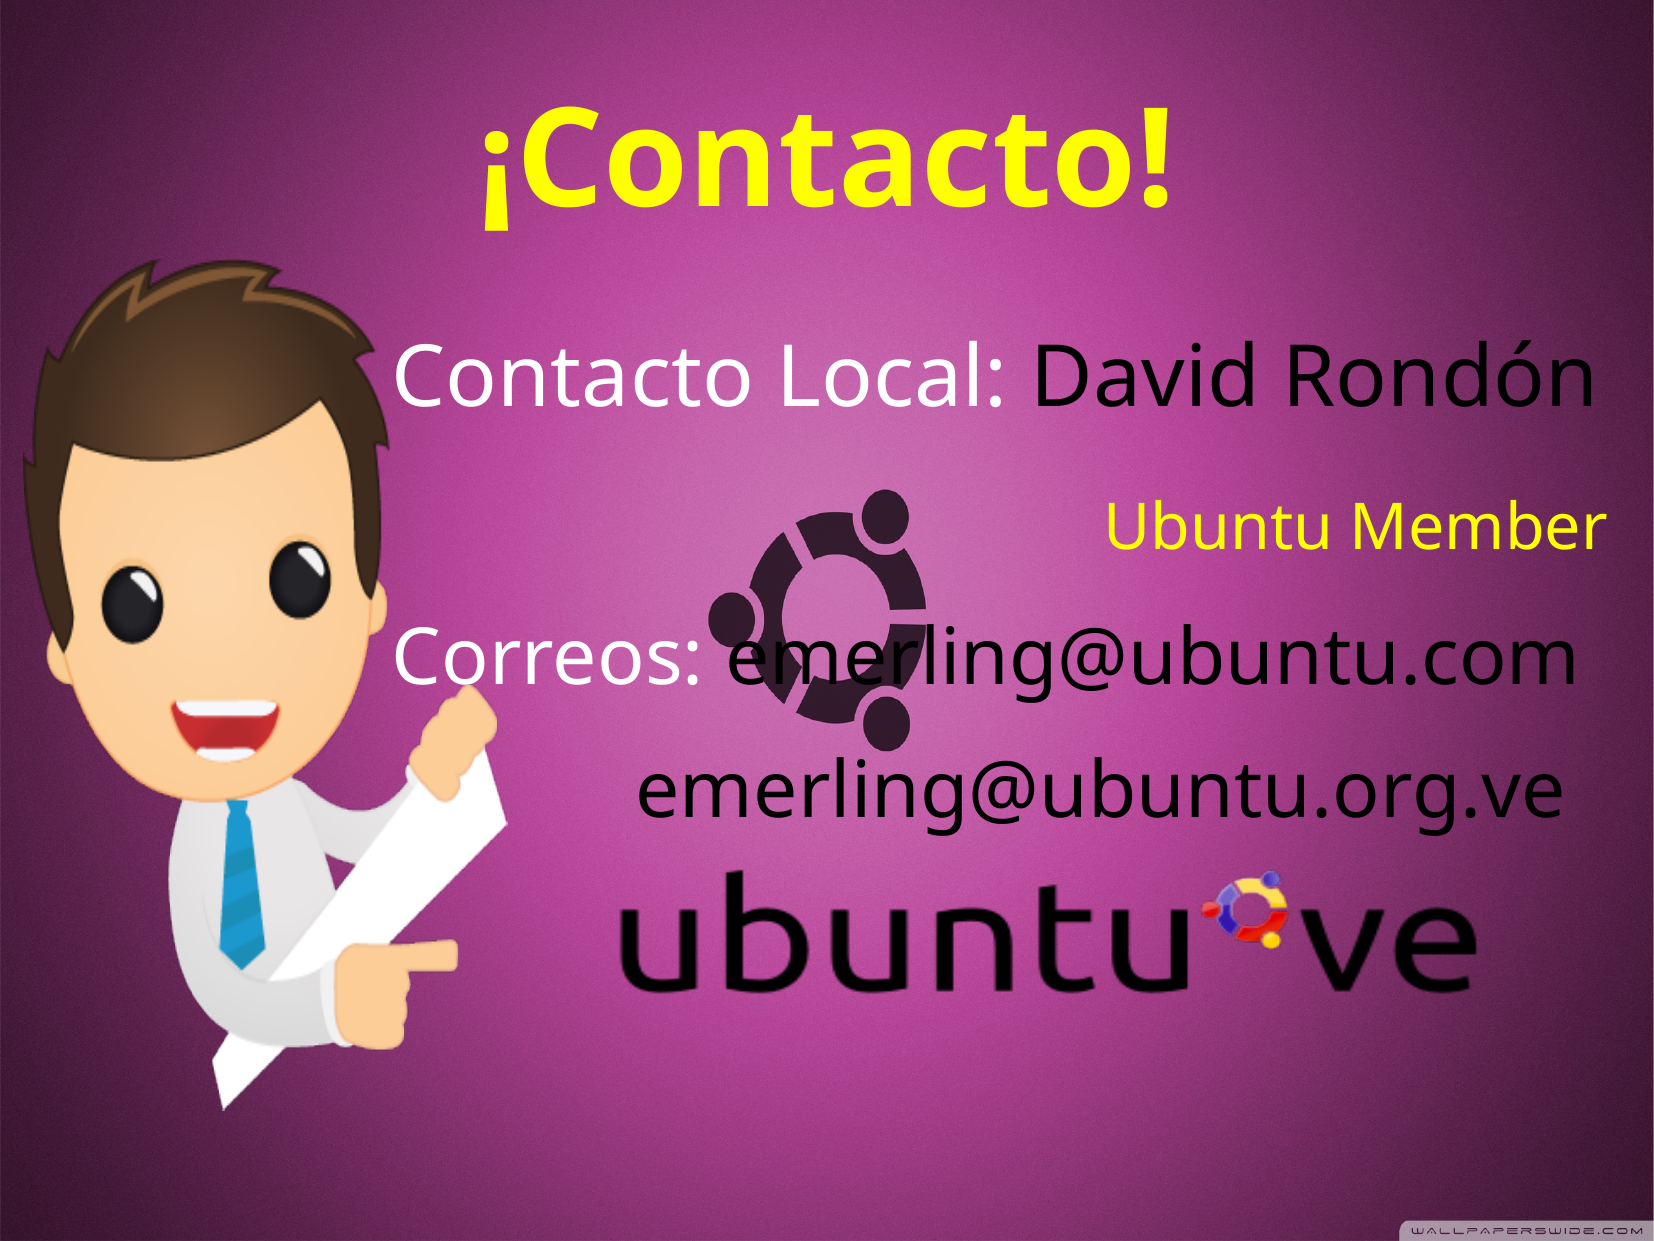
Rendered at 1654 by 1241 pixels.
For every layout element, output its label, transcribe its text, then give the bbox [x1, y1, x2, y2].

title ¡Contacto! [82, 49, 1571, 257]
picture [0, 0, 1654, 1241]
text_box Contacto Local: David Rondón Ubuntu Member Correos: emerling@ubuntu.com emerling@ubuntu.org.ve [330, 314, 1654, 1134]
picture [578, 838, 1524, 1041]
